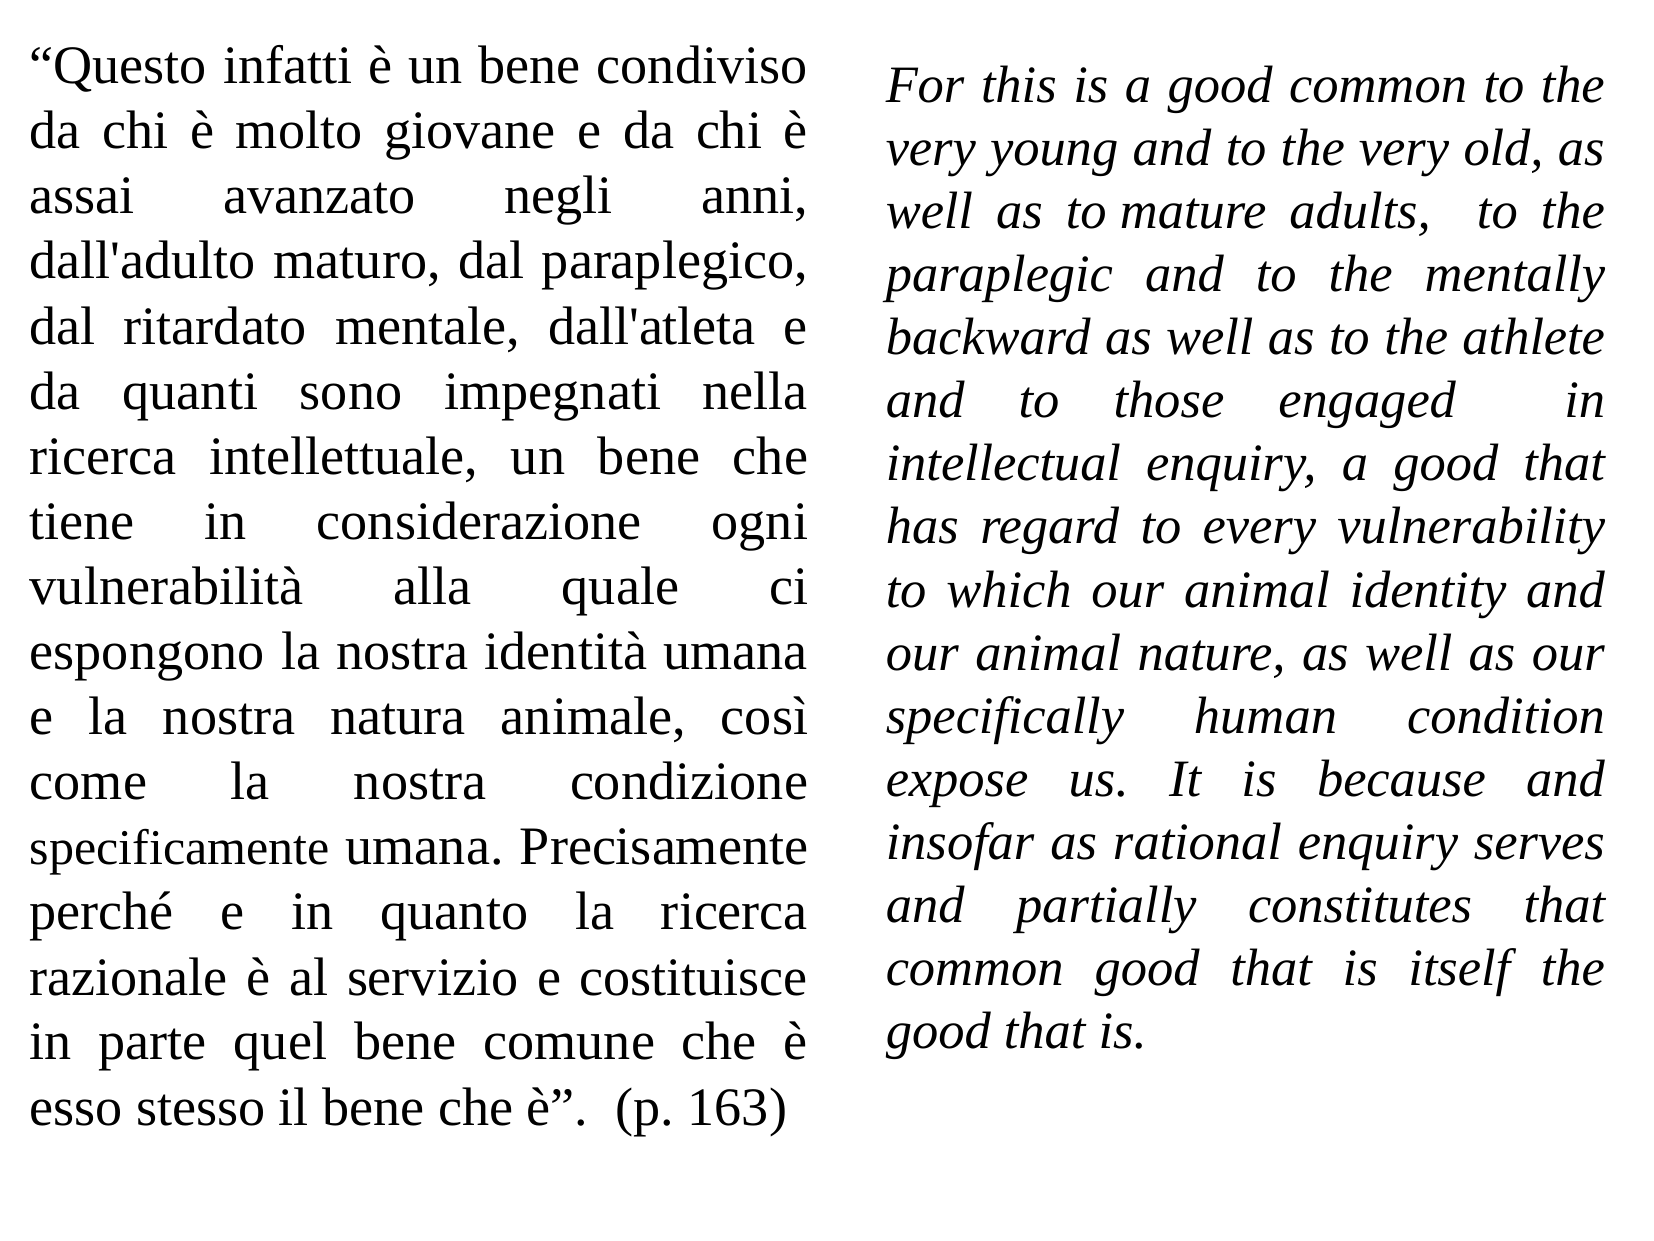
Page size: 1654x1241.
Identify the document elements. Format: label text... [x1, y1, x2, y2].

list “Questo infatti è un bene condiviso da chi è molto giovane e da chi è assai avanzato negli anni, dall'adulto maturo, dal paraplegico, dal ritardato mentale, dall'atleta e da quanti sono impegnati nella ricerca intellettuale, un bene che tiene in considerazione ogni vulnerabilità alla quale ci espongono la nostra identità umana e la nostra natura animale, così come la nostra condizione specificamente umana. Precisamente perché e in quanto la ricerca razionale è al servizio e costituisce in parte quel bene comune che è esso stesso il bene che è”. (p. 163) [29, 29, 809, 1241]
list For this is a good common to the very young and to the very old, as well as to mature adults, to the paraplegic and to the mentally backward as well as to the athlete and to those engaged in intellectual enquiry, a good that has regard to every vulnerability to which our animal identity and our animal nature, as well as our specifically human condition expose us. It is because and insofar as rational enquiry serves and partially constitutes that common good that is itself the good that is. [885, 49, 1606, 1109]
